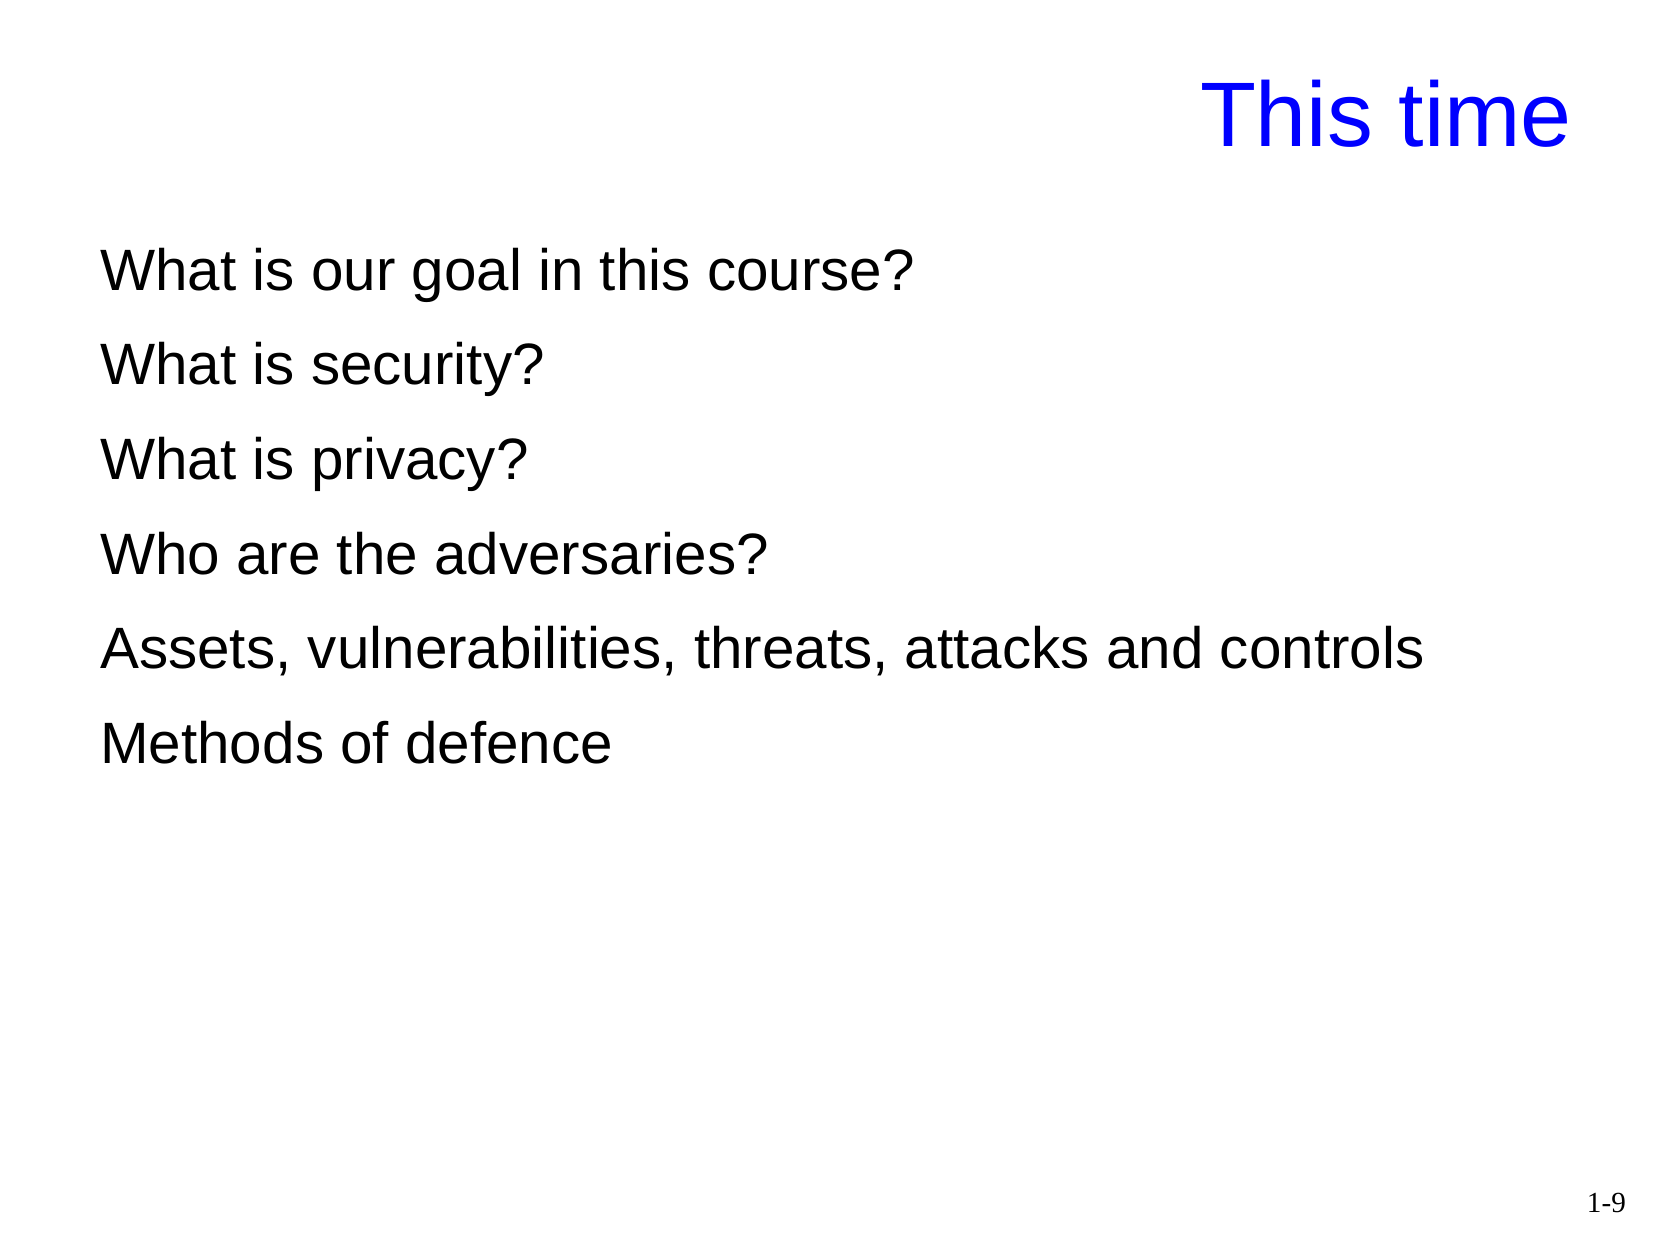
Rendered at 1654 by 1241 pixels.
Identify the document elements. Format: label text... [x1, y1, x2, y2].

list What is our goal in this course? What is security? What is privacy? Who are the adversaries? Assets, vulnerabilities, threats, attacks and controls Methods of defence [82, 237, 1571, 1156]
title This time [84, 18, 1573, 211]
